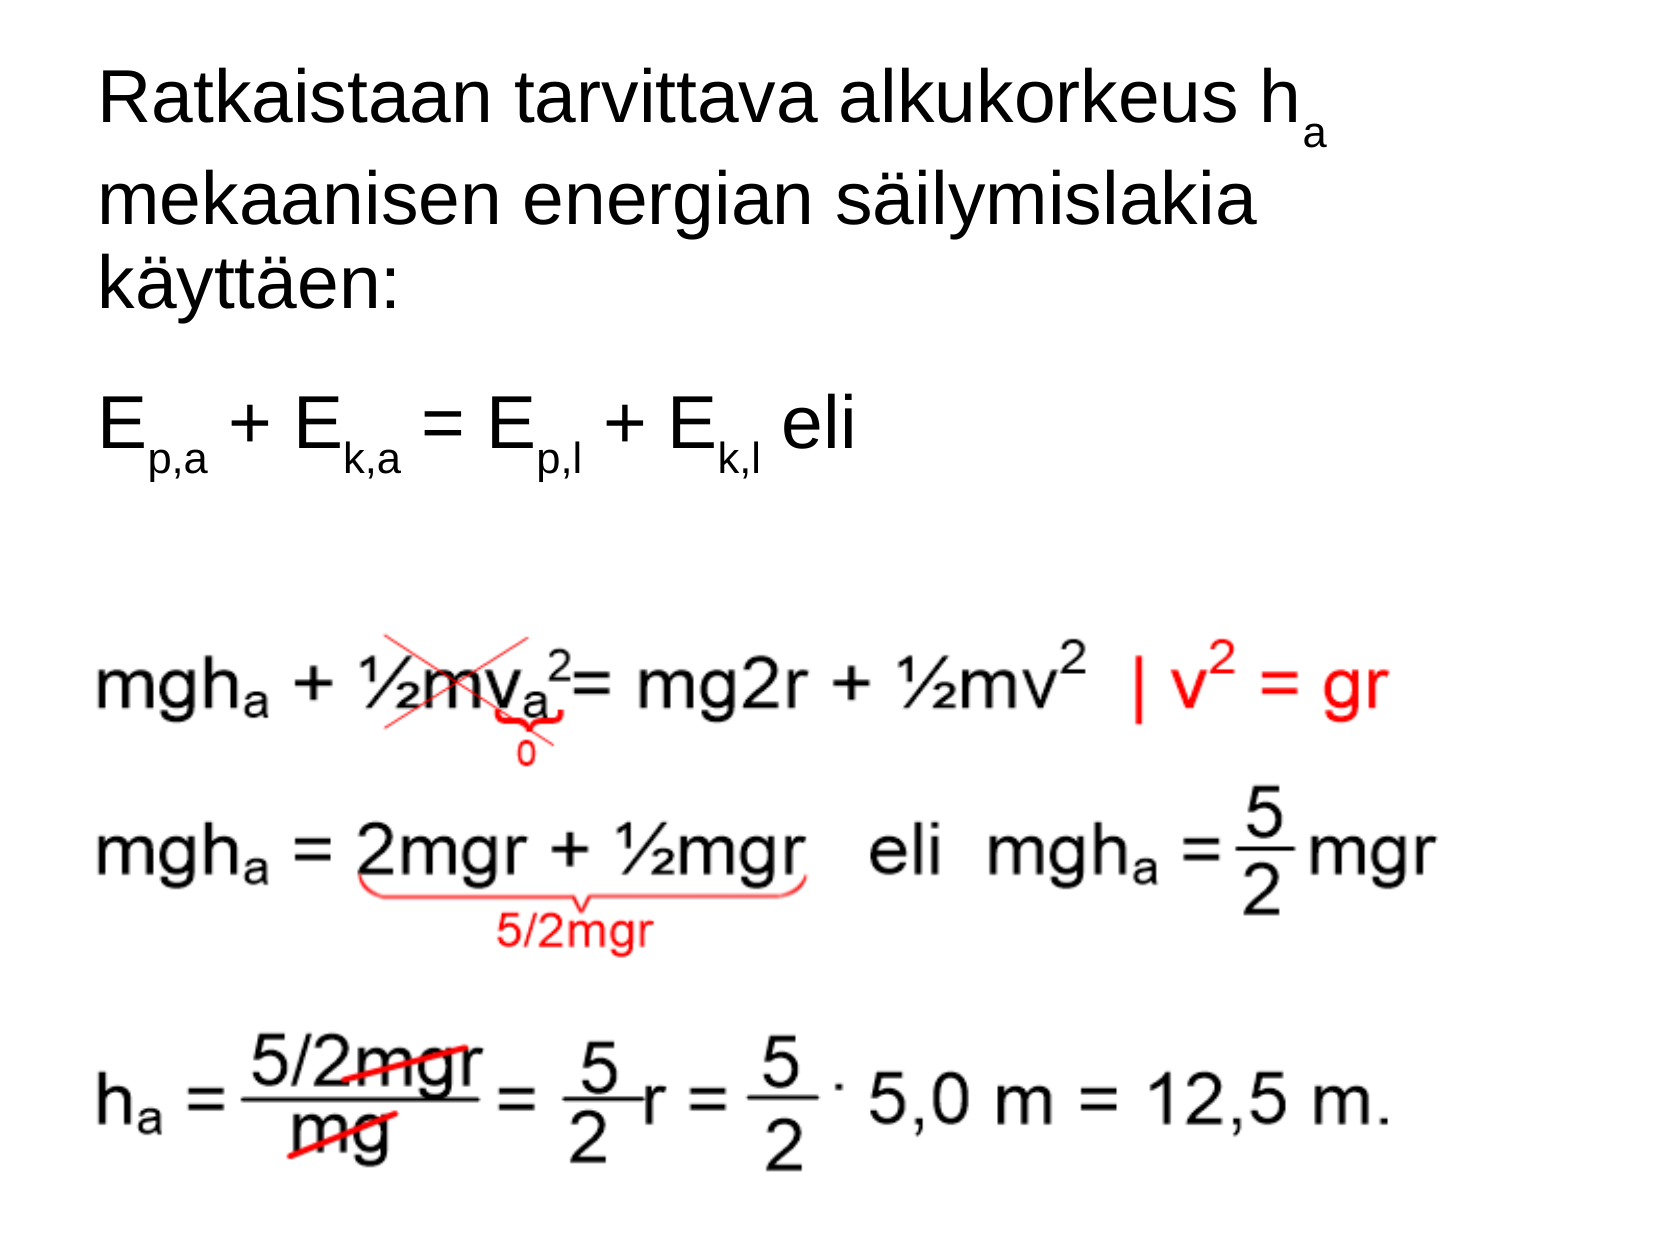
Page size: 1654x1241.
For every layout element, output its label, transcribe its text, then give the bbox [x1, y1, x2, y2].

text_box Ratkaistaan tarvittava alkukorkeus ha mekaanisen energian säilymislakia käyttäen: Ep,a + Ek,a = Ep,l + Ek,l eli [82, 47, 1485, 490]
picture [35, 574, 1607, 1217]
